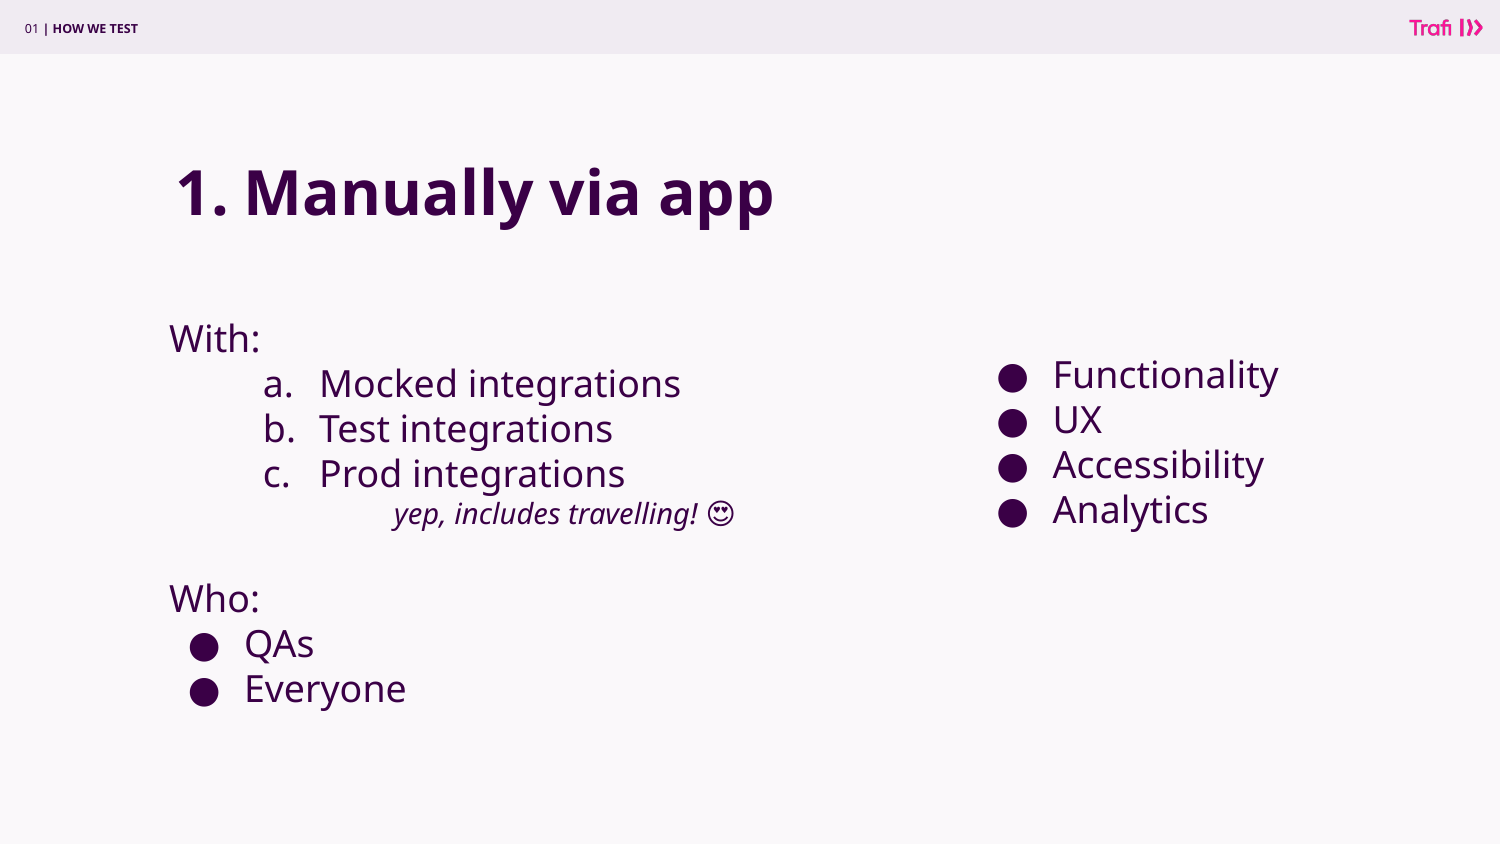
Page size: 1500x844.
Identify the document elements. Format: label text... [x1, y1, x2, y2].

text_box Functionality UX Accessibility Analytics [962, 336, 1425, 566]
picture [1403, 8, 1489, 47]
text_box 01 | HOW WE TEST [19, 8, 356, 47]
text_box Manually via app [154, 138, 910, 241]
text_box With: Mocked integrations Test integrations Prod integrations yep, includes travelling! 😍 Who: QAs Everyone [154, 300, 775, 724]
text_box [0, 0, 1500, 54]
